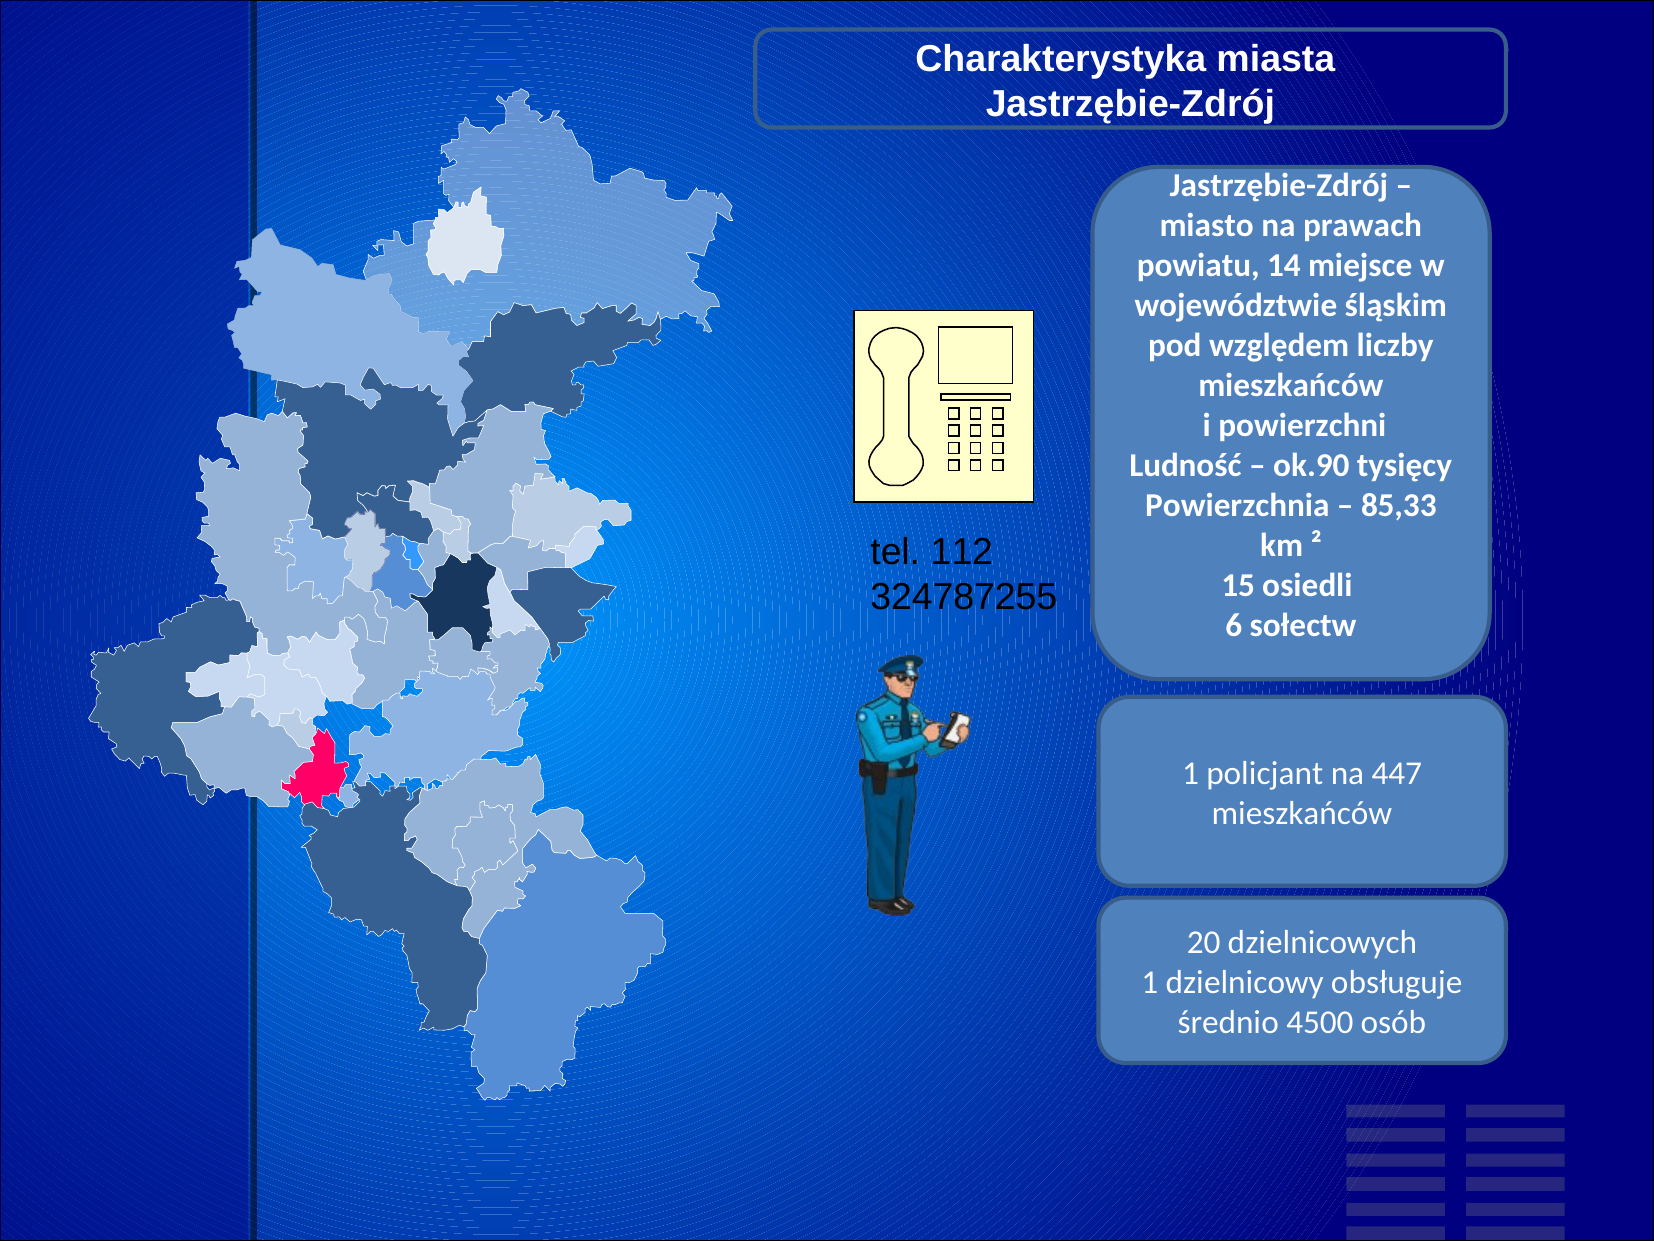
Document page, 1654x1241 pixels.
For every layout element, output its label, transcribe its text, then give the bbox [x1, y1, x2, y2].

picture [893, 736, 901, 742]
text_box [88, 88, 733, 1101]
text_box Jastrzębie-Zdrój – miasto na prawach powiatu, 14 miejsce w województwie śląskim pod względem liczby mieszkańców i powierzchni Ludność – ok.90 tysięcy Powierzchnia – 85,33 km ² 15 osiedli 6 sołectw [1092, 166, 1490, 680]
picture [886, 729, 891, 741]
text_box tel. 112 324787255 [854, 310, 1034, 502]
picture [856, 655, 972, 916]
text_box Charakterystyka miasta Jastrzębie-Zdrój [755, 29, 1506, 128]
text_box 1 policjant na 447 mieszkańców [1098, 696, 1506, 886]
text_box 20 dzielnicowych 1 dzielnicowy obsługuje średnio 4500 osób [1098, 897, 1506, 1064]
